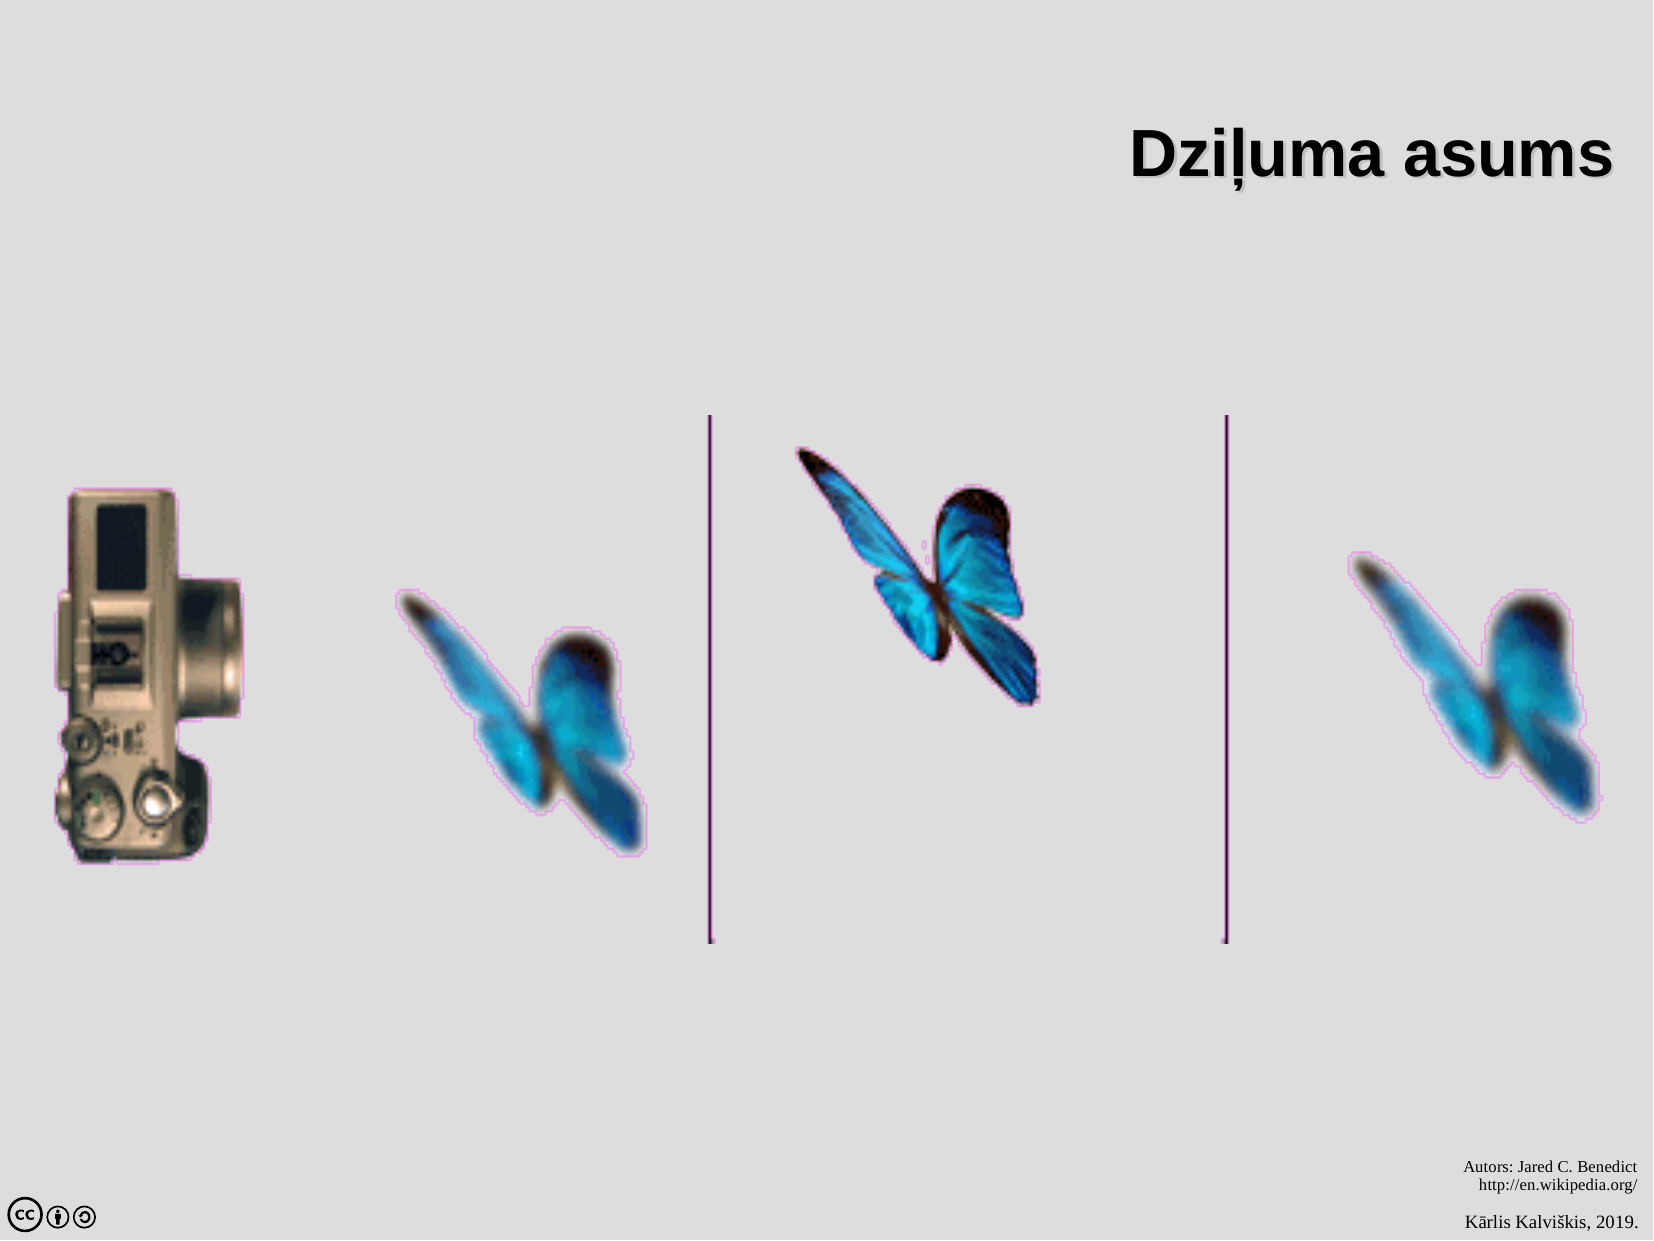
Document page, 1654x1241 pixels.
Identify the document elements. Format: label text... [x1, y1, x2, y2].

picture [43, 415, 1626, 944]
title Dziļuma asums [42, 49, 1615, 257]
text_box Autors: Jared C. Benedict http://en.wikipedia.org/ [1448, 1149, 1653, 1202]
